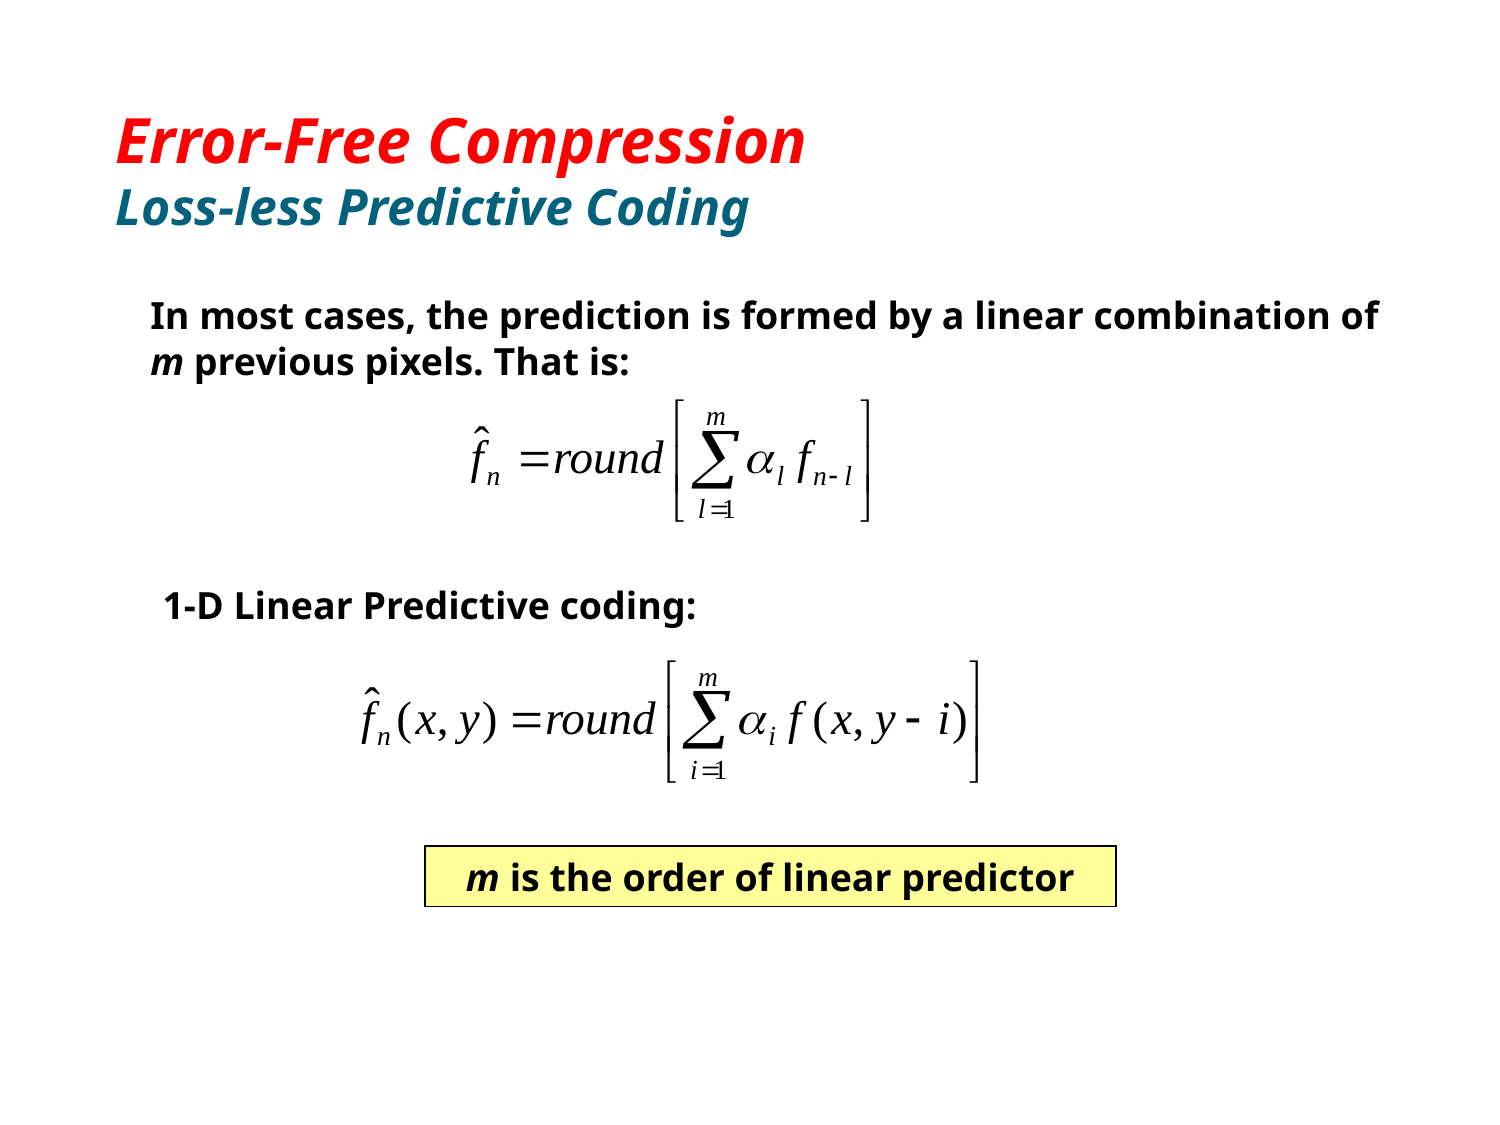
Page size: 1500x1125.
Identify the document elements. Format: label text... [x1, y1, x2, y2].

chart [454, 391, 886, 533]
text_box Error-Free Compression Loss-less Predictive Coding [101, 55, 1377, 244]
text_box m is the order of linear predictor [424, 846, 1117, 907]
chart [345, 651, 996, 793]
text_box In most cases, the prediction is formed by a linear combination of m previous pixels. That is: [135, 284, 1412, 391]
text_box 1-D Linear Predictive coding: [147, 574, 780, 704]
